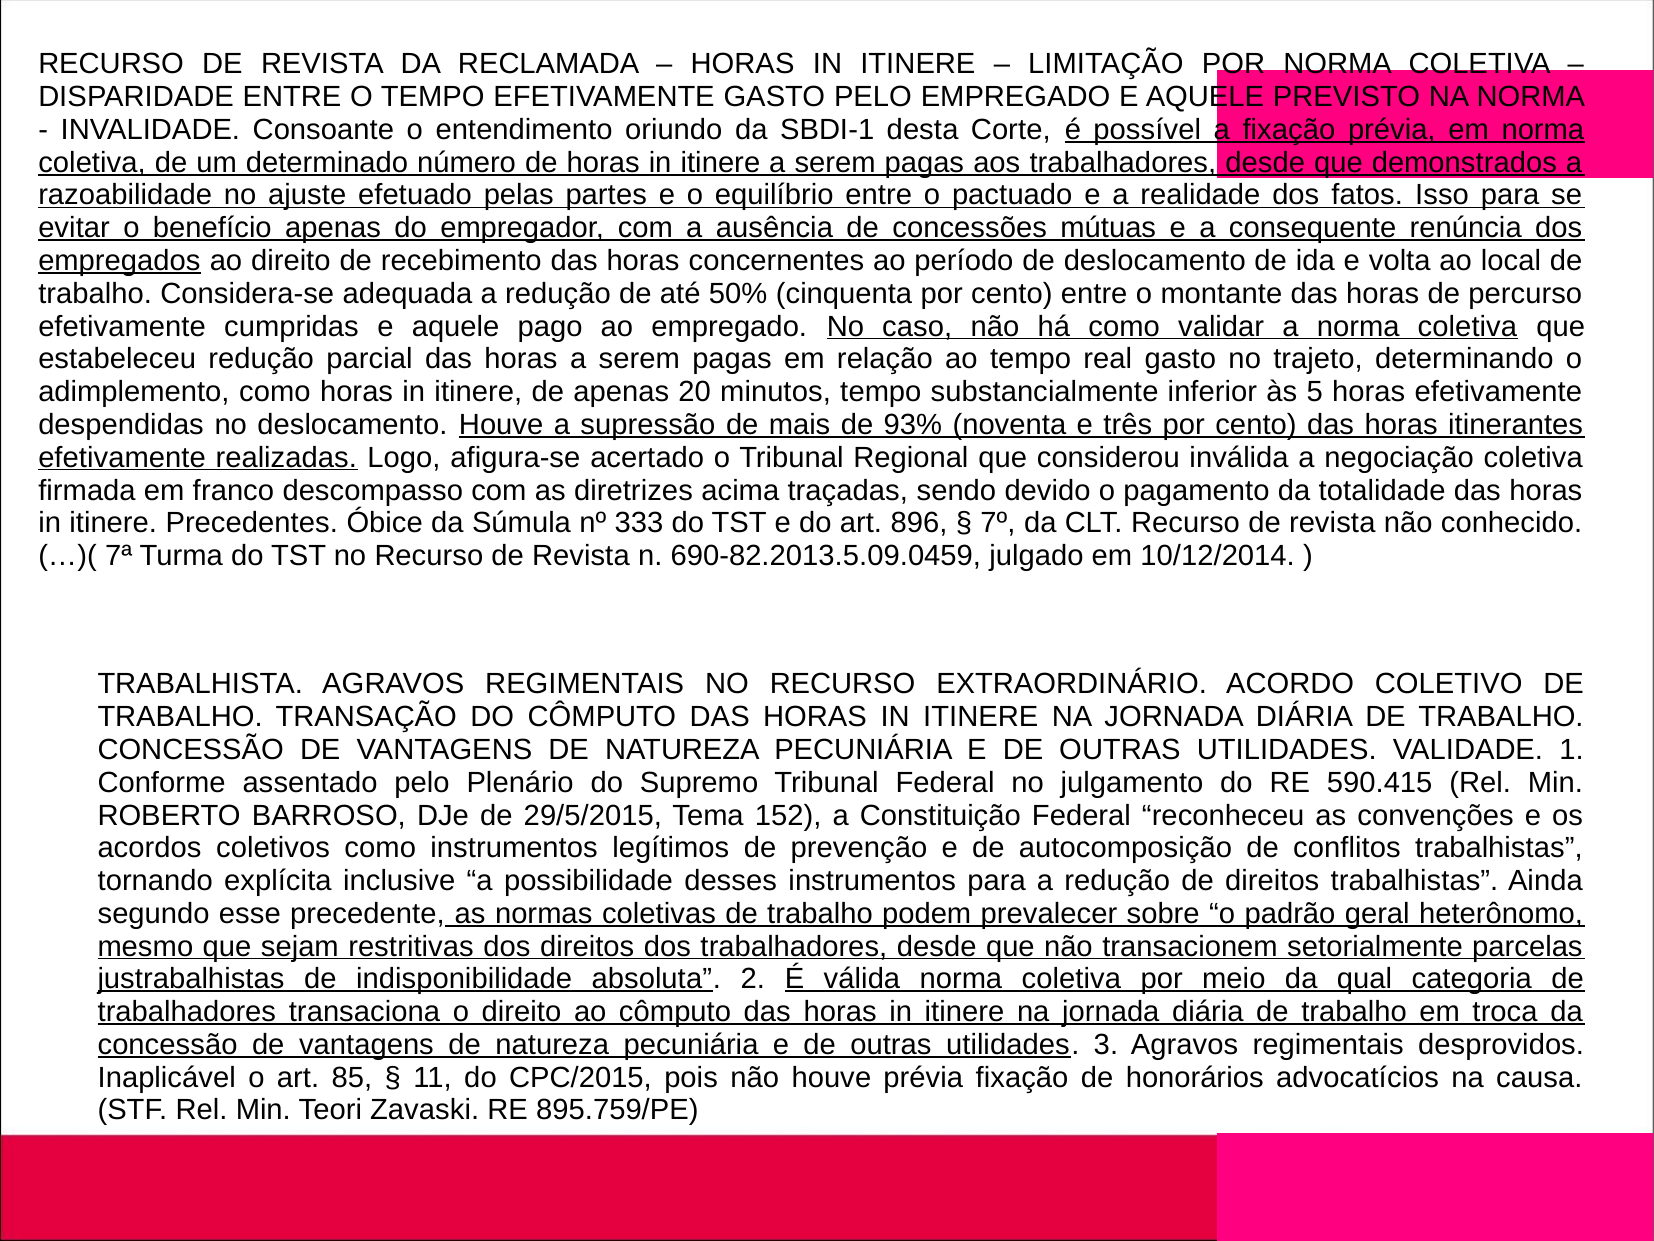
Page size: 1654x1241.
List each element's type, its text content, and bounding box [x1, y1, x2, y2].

picture [0, 0, 1654, 1241]
text_box RECURSO DE REVISTA DA RECLAMADA – HORAS IN ITINERE – LIMITAÇÃO POR NORMA COLETIVA – DISPARIDADE ENTRE O TEMPO EFETIVAMENTE GASTO PELO EMPREGADO E AQUELE PREVISTO NA NORMA - INVALIDADE. Consoante o entendimento oriundo da SBDI-1 desta Corte, é possível a fixação prévia, em norma coletiva, de um determinado número de horas in itinere a serem pagas aos trabalhadores, desde que demonstrados a razoabilidade no ajuste efetuado pelas partes e o equilíbrio entre o pactuado e a realidade dos fatos. Isso para se evitar o benefício apenas do empregador, com a ausência de concessões mútuas e a consequente renúncia dos empregados ao direito de recebimento das horas concernentes ao período de deslocamento de ida e volta ao local de trabalho. Considera-se adequada a redução de até 50% (cinquenta por cento) entre o montante das horas de percurso efetivamente cumpridas e aquele pago ao empregado. No caso, não há como validar a norma coletiva que estabeleceu redução parcial das horas a serem pagas em relação ao tempo real gasto no trajeto, determinando o adimplemento, como horas in itinere, de apenas 20 minutos, tempo substancialmente inferior às 5 horas efetivamente despendidas no deslocamento. Houve a supressão de mais de 93% (noventa e três por cento) das horas itinerantes efetivamente realizadas. Logo, afigura-se acertado o Tribunal Regional que considerou inválida a negociação coletiva firmada em franco descompasso com as diretrizes acima traçadas, sendo devido o pagamento da totalidade das horas in itinere. Precedentes. Óbice da Súmula nº 333 do TST e do art. 896, § 7º, da CLT. Recurso de revista não conhecido. (…)( 7ª Turma do TST no Recurso de Revista n. 690-82.2013.5.09.0459, julgado em 10/12/2014. ) TRABALHISTA. AGRAVOS REGIMENTAIS NO RECURSO EXTRAORDINÁRIO. ACORDO COLETIVO DE TRABALHO. TRANSAÇÃO DO CÔMPUTO DAS HORAS IN ITINERE NA JORNADA DIÁRIA DE TRABALHO. CONCESSÃO DE VANTAGENS DE NATUREZA PECUNIÁRIA E DE OUTRAS UTILIDADES. VALIDADE. 1. Conforme assentado pelo Plenário do Supremo Tribunal Federal no julgamento do RE 590.415 (Rel. Min. ROBERTO BARROSO, DJe de 29/5/2015, Tema 152), a Constituição Federal “reconheceu as convenções e os acordos coletivos como instrumentos legítimos de prevenção e de autocomposição de conflitos trabalhistas”, tornando explícita inclusive “a possibilidade desses instrumentos para a redução de direitos trabalhistas”. Ainda segundo esse precedente, as normas coletivas de trabalho podem prevalecer sobre “o padrão geral heterônomo, mesmo que sejam restritivas dos direitos dos trabalhadores, desde que não transacionem setorialmente parcelas justrabalhistas de indisponibilidade absoluta”. 2. É válida norma coletiva por meio da qual categoria de trabalhadores transaciona o direito ao cômputo das horas in itinere na jornada diária de trabalho em troca da concessão de vantagens de natureza pecuniária e de outras utilidades. 3. Agravos regimentais desprovidos. Inaplicável o art. 85, § 11, do CPC/2015, pois não houve prévia fixação de honorários advocatícios na causa. (STF. Rel. Min. Teori Zavaski. RE 895.759/PE) [23, 39, 1600, 1134]
